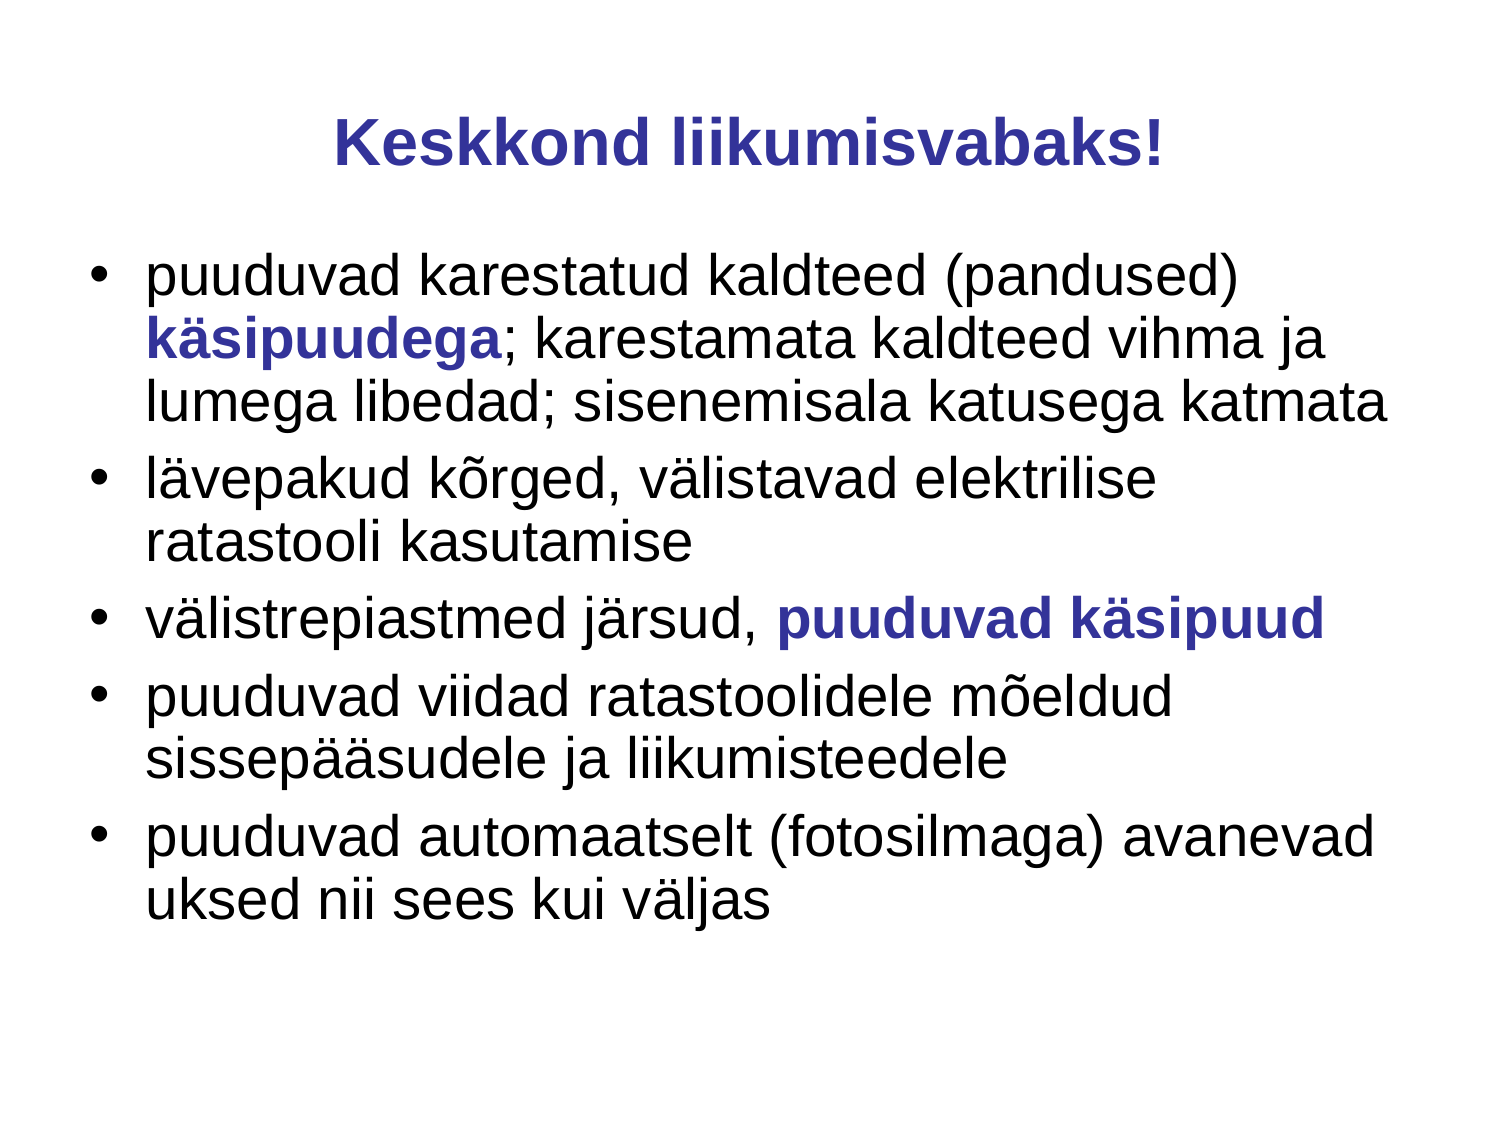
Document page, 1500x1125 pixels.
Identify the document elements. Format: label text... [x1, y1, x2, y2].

list puuduvad karestatud kaldteed (pandused) käsipuudega; karestamata kaldteed vihma ja lumega libedad; sisenemisala katusega katmata lävepakud kõrged, välistavad elektrilise ratastooli kasutamise välistrepiastmed järsud, puuduvad käsipuud puuduvad viidad ratastoolidele mõeldud sissepääsudele ja liikumisteedele puuduvad automaatselt (fotosilmaga) avanevad uksed nii sees kui väljas [75, 237, 1426, 980]
title Keskkond liikumisvabaks! [75, 45, 1426, 233]
